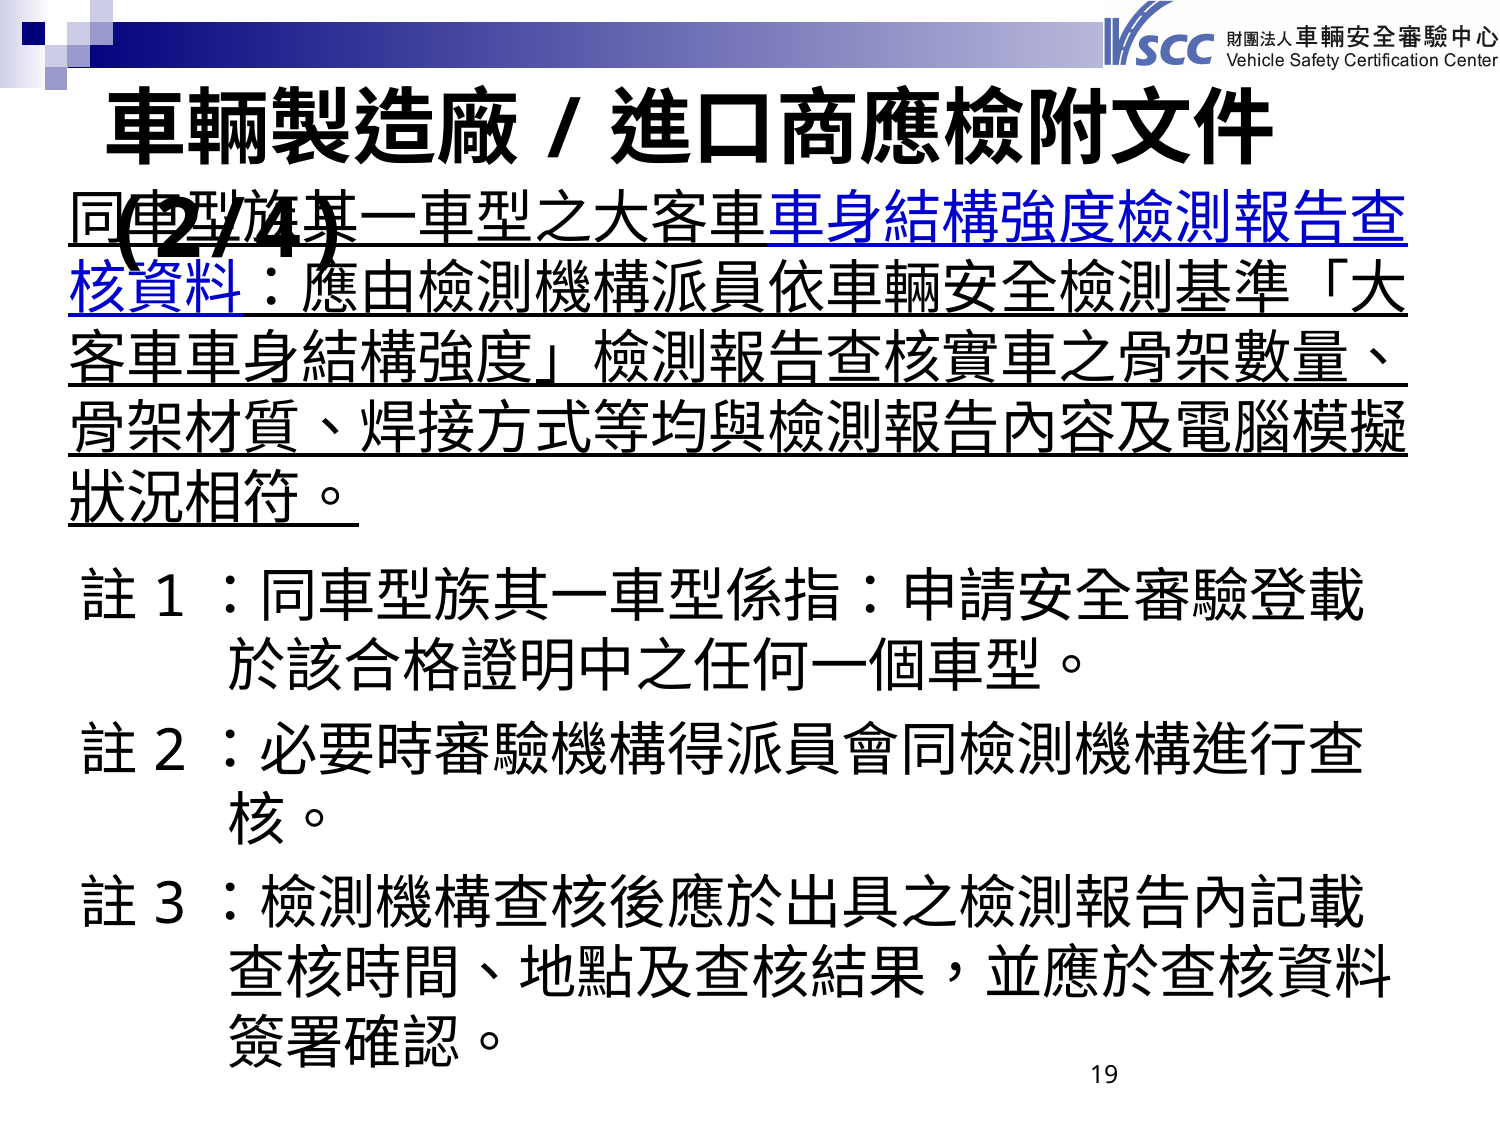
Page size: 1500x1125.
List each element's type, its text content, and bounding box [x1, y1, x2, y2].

text_box 同車型族其一車型之大客車車身結構強度檢測報告查核資料：應由檢測機構派員依車輛安全檢測基準「大客車車身結構強度」檢測報告查核實車之骨架數量、骨架材質、焊接方式等均與檢測報告內容及電腦模擬狀況相符。 [53, 172, 1436, 539]
text_box 註3：檢測機構查核後應於出具之檢測報告內記載查核時間、地點及查核結果，並應於查核資料簽署確認。 [64, 857, 1424, 1084]
text_box 車輛製造廠/進口商應檢附文件(2/4) [89, 66, 1423, 173]
text_box 註2：必要時審驗機構得派員會同檢測機構進行查核。 [64, 704, 1424, 857]
text_box [1074, 1025, 1426, 1101]
text_box 註1：同車型族其一車型係指：申請安全審驗登載於該合格證明中之任何一個車型。 [64, 550, 1424, 704]
